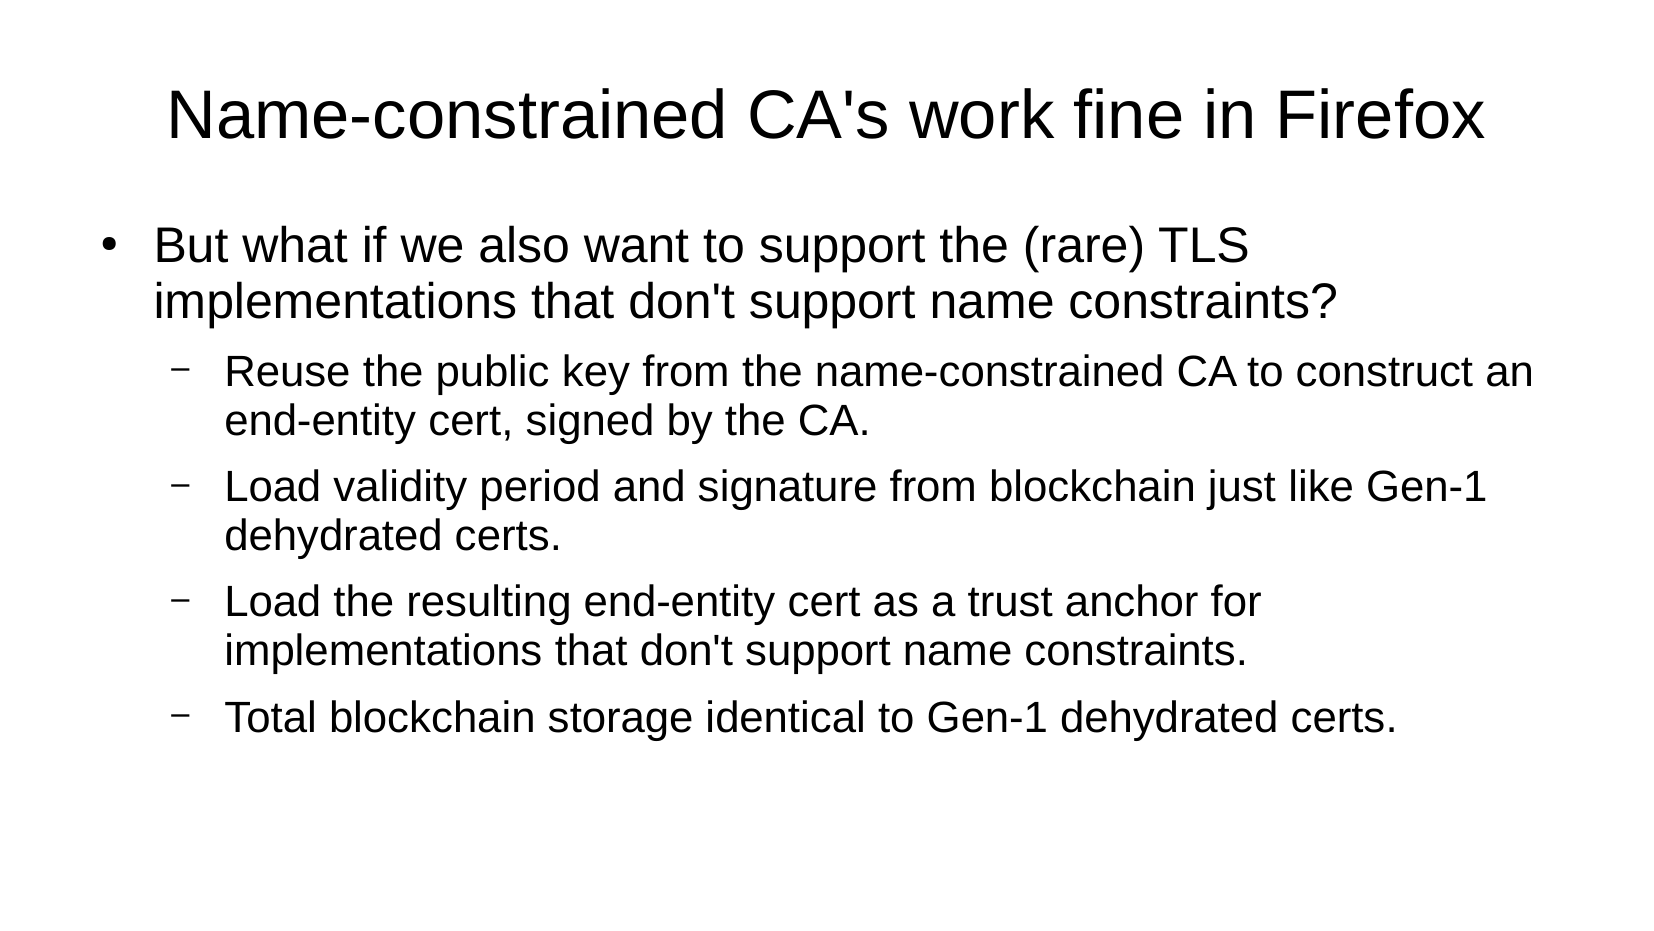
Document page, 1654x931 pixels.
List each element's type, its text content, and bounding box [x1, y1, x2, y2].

title Name-constrained CA's work fine in Firefox [82, 37, 1571, 193]
list But what if we also want to support the (rare) TLS implementations that don't support name constraints? Reuse the public key from the name-constrained CA to construct an end-entity cert, signed by the CA. Load validity period and signature from blockchain just like Gen-1 dehydrated certs. Load the resulting end-entity cert as a trust anchor for implementations that don't support name constraints. Total blockchain storage identical to Gen-1 dehydrated certs. [82, 217, 1571, 757]
